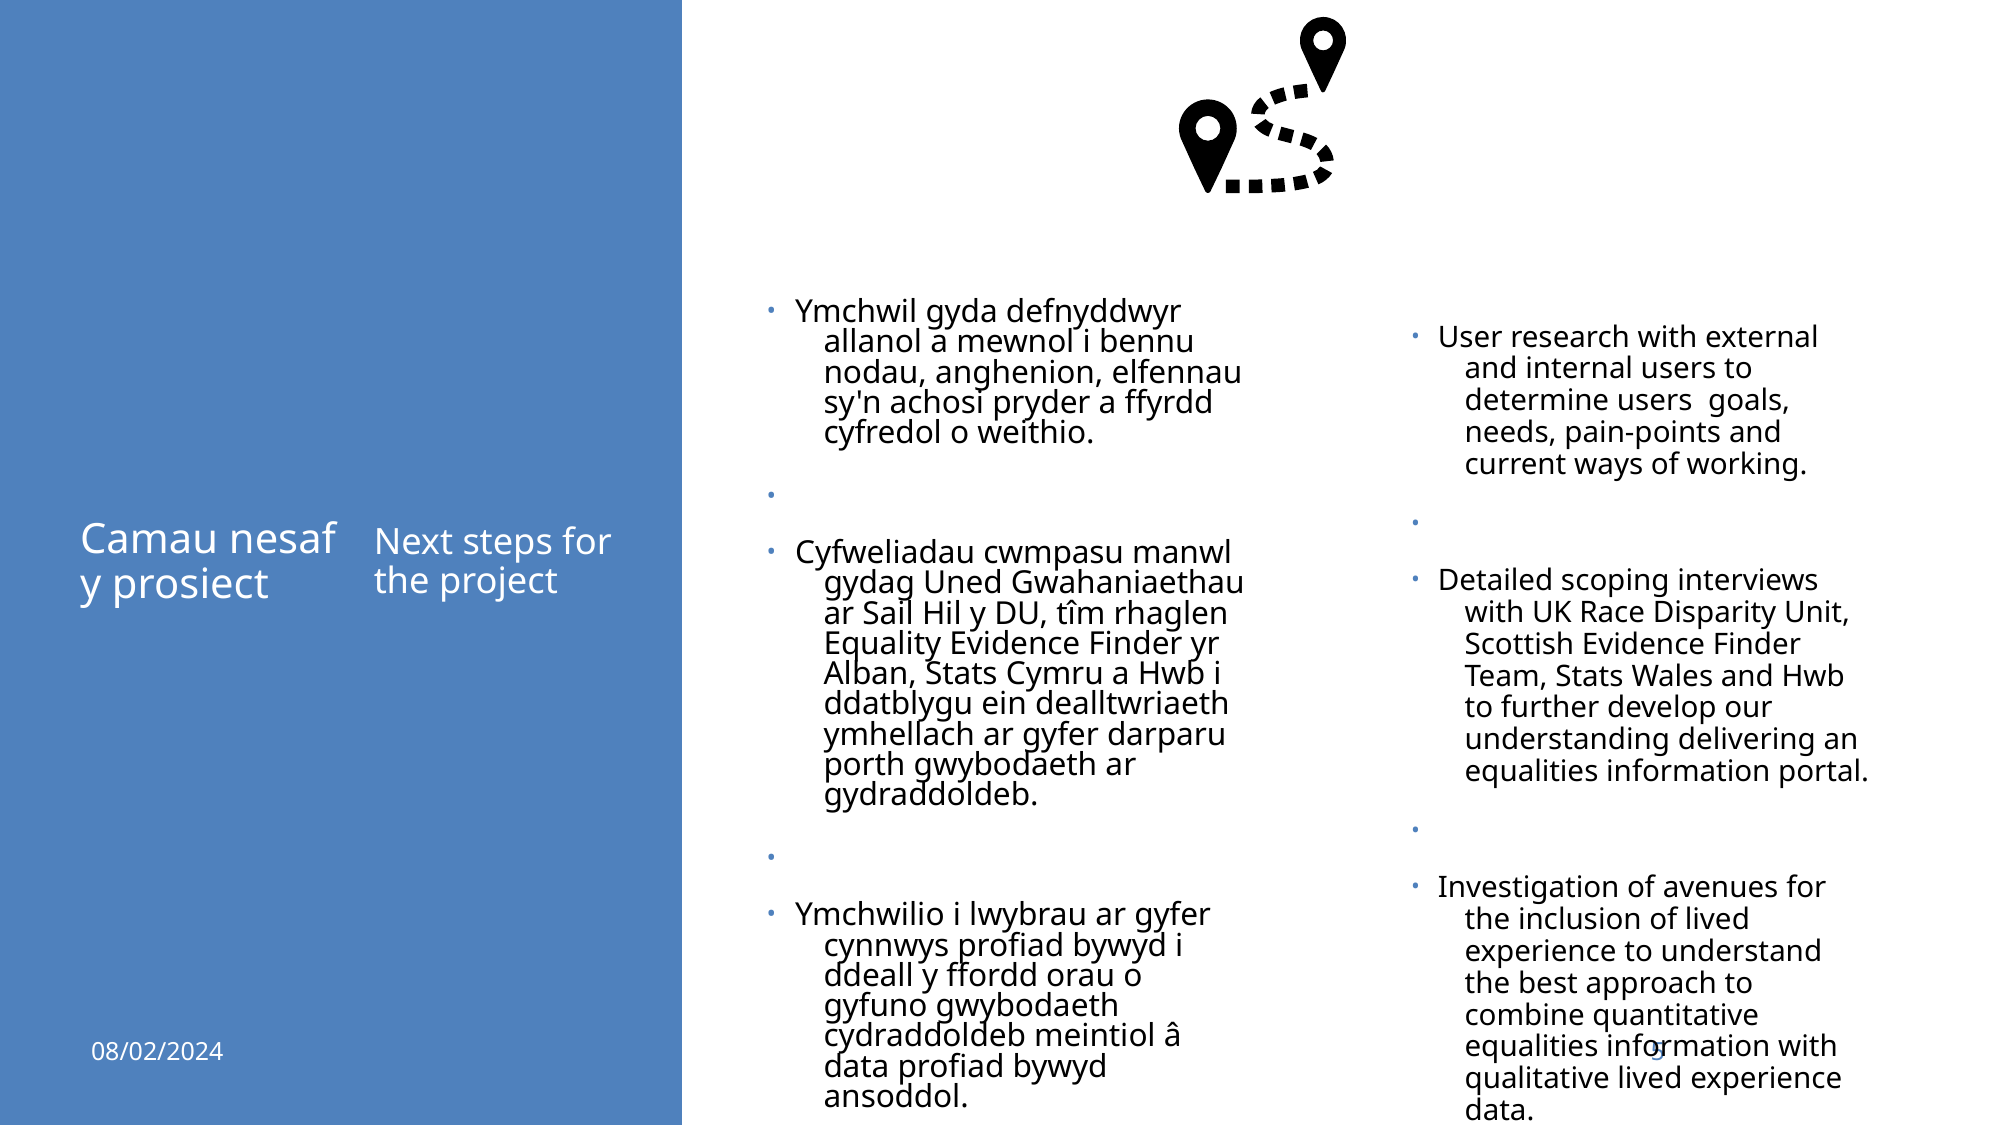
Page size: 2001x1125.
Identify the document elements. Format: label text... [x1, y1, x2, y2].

picture [1153, 0, 1373, 220]
text_box Ymchwil gyda defnyddwyr allanol a mewnol i bennu nodau, anghenion, elfennau sy'n achosi pryder a ffyrdd cyfredol o weithio. Cyfweliadau cwmpasu manwl gydag Uned Gwahaniaethau ar Sail Hil y DU, tîm rhaglen Equality Evidence Finder yr Alban, Stats Cymru a Hwb i ddatblygu ein dealltwriaeth ymhellach ar gyfer darparu porth gwybodaeth ar gydraddoldeb. Ymchwilio i lwybrau ar gyfer cynnwys profiad bywyd i ddeall y ffordd orau o gyfuno gwybodaeth cydraddoldeb meintiol â data profiad bywyd ansoddol. [737, 291, 1263, 1125]
text_box [0, 0, 2000, 1125]
text_box 08/02/2024 [76, 1020, 459, 1081]
list User research with external and internal users to determine users goals, needs, pain-points and current ways of working. Detailed scoping interviews with UK Race Disparity Unit, Scottish Evidence Finder Team, Stats Wales and Hwb to further develop our understanding delivering an equalities information portal. Investigation of avenues for the inclusion of lived experience to understand the best approach to combine quantitative equalities information with qualitative lived experience data. [1382, 313, 1887, 1125]
title Next steps for the project [371, 503, 649, 622]
text_box Camau nesaf y prosiect [65, 485, 371, 640]
